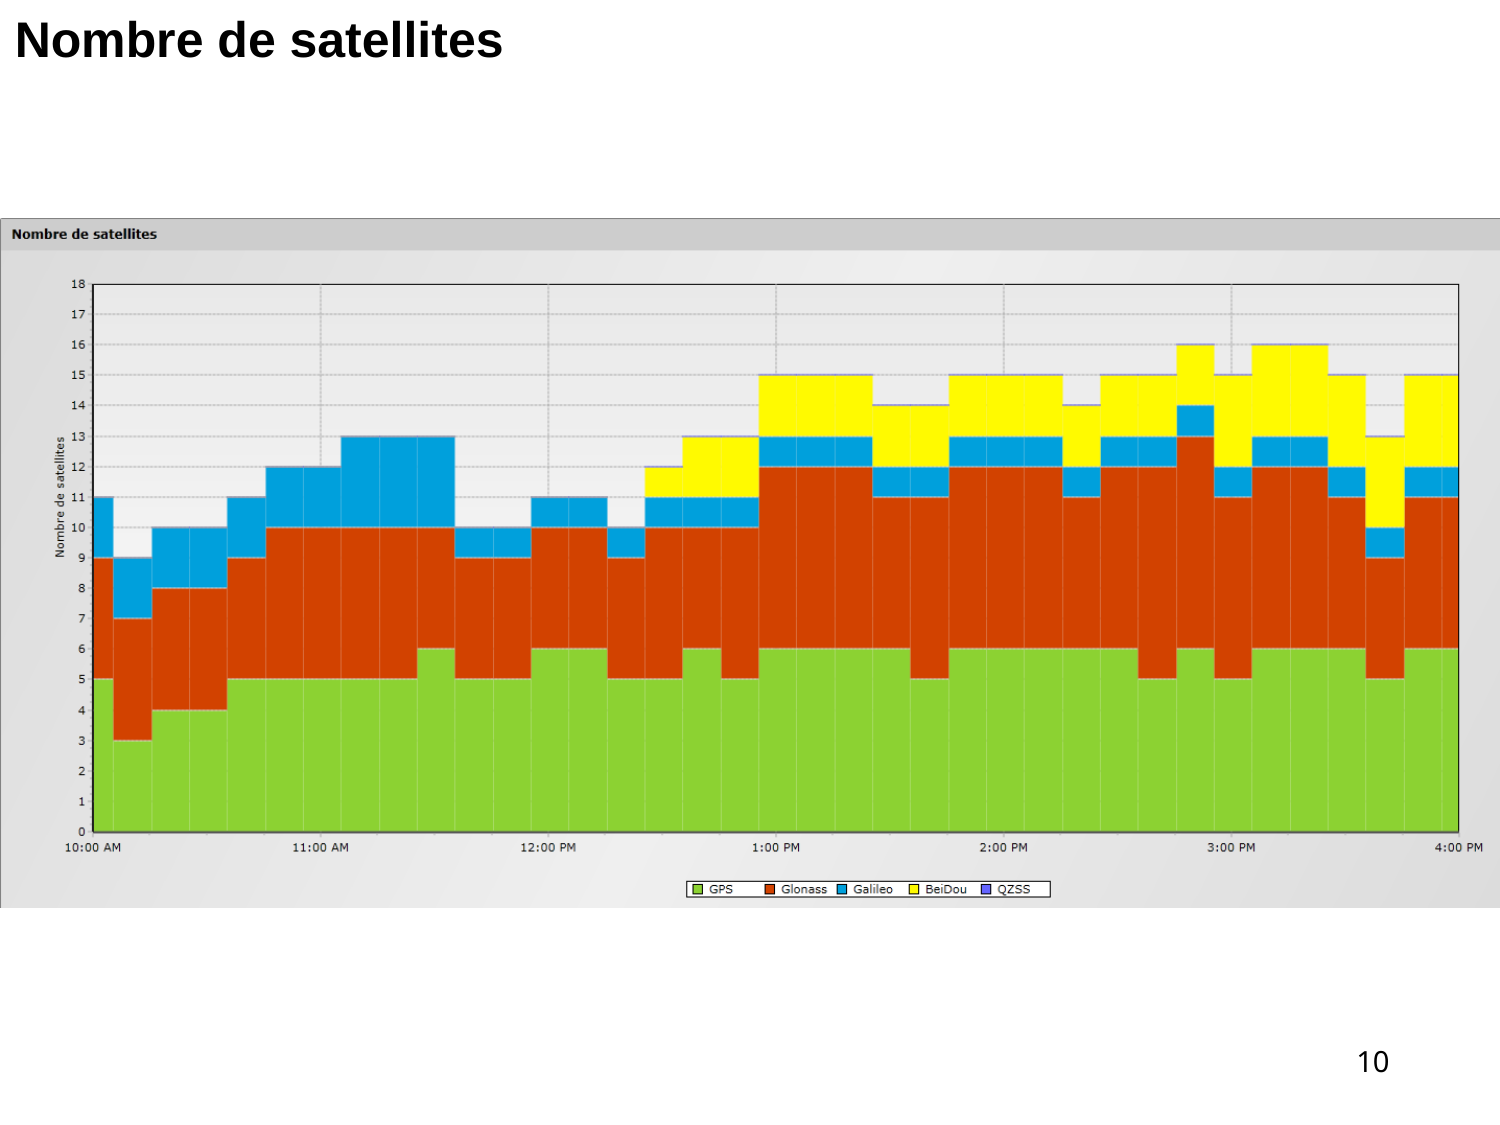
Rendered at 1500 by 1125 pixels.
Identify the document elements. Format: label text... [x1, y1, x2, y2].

text_box <numéro> [1341, 1036, 1500, 1111]
text_box Nombre de satellites [0, 0, 519, 76]
picture [0, 218, 1500, 908]
